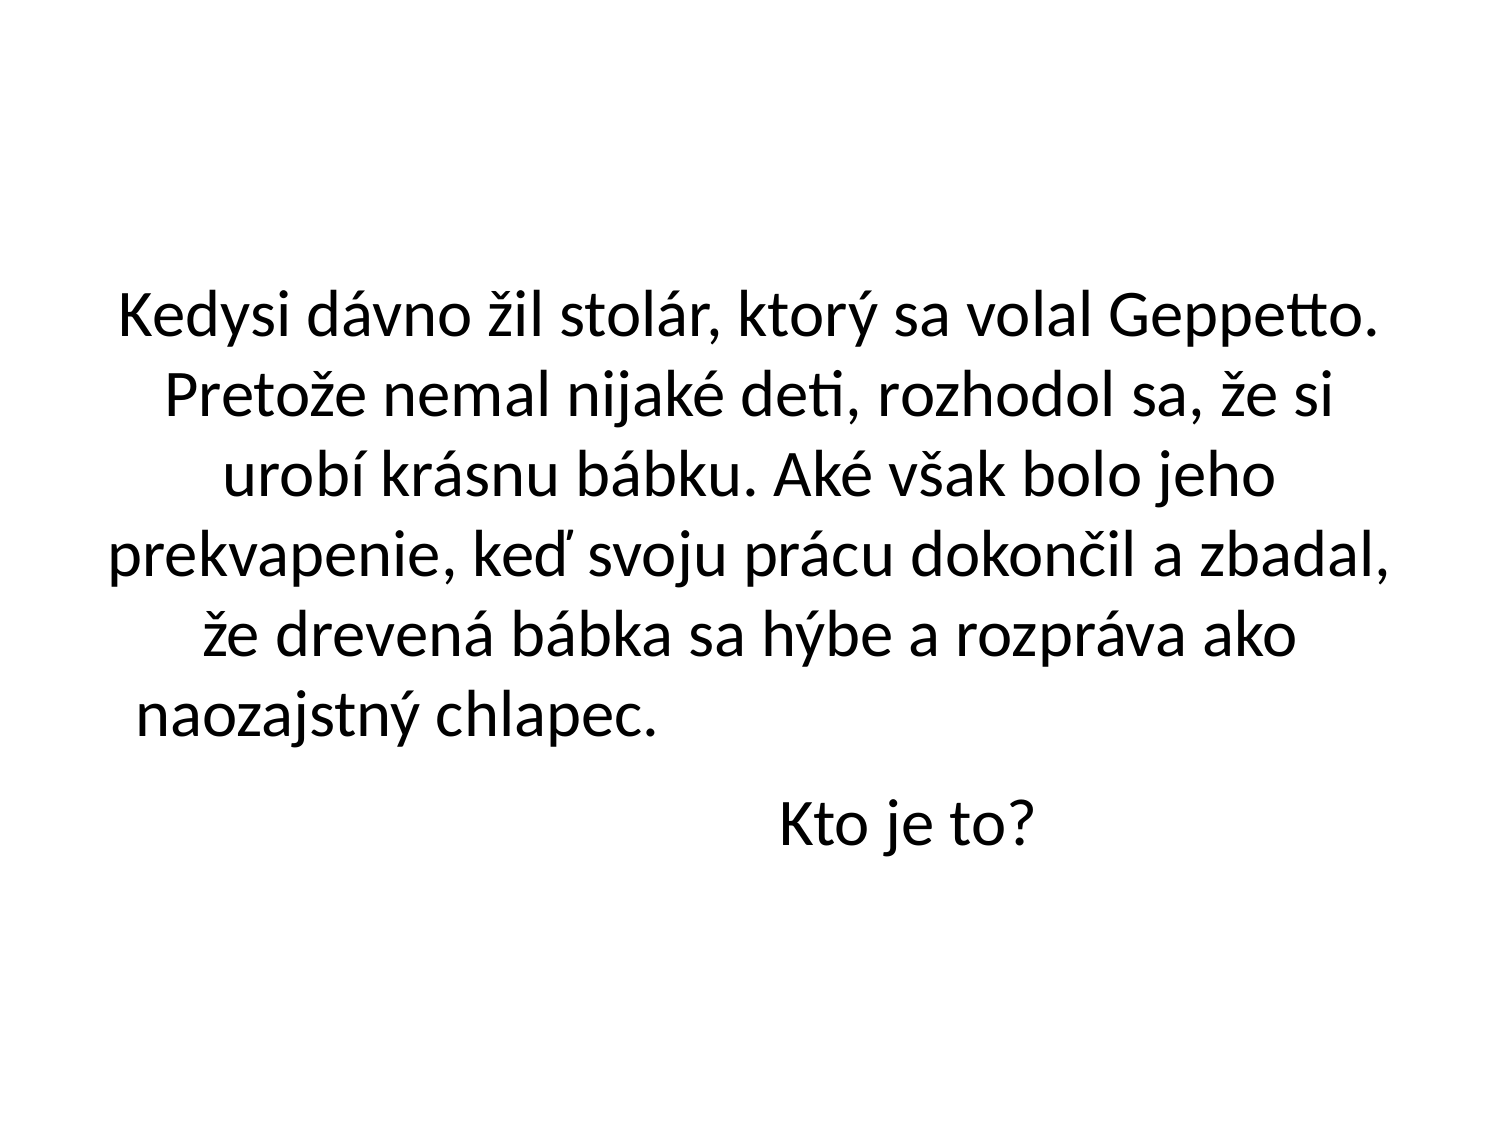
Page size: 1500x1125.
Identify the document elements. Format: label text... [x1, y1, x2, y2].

list Kedysi dávno žil stolár, ktorý sa volal Geppetto. Pretože nemal nijaké deti, rozhodol sa, že si urobí krásnu bábku. Aké však bolo jeho prekvapenie, keď svoju prácu dokončil a zbadal, že drevená bábka sa hýbe a rozpráva ako naozajstný chlapec. Kto je to? [75, 262, 1425, 1005]
